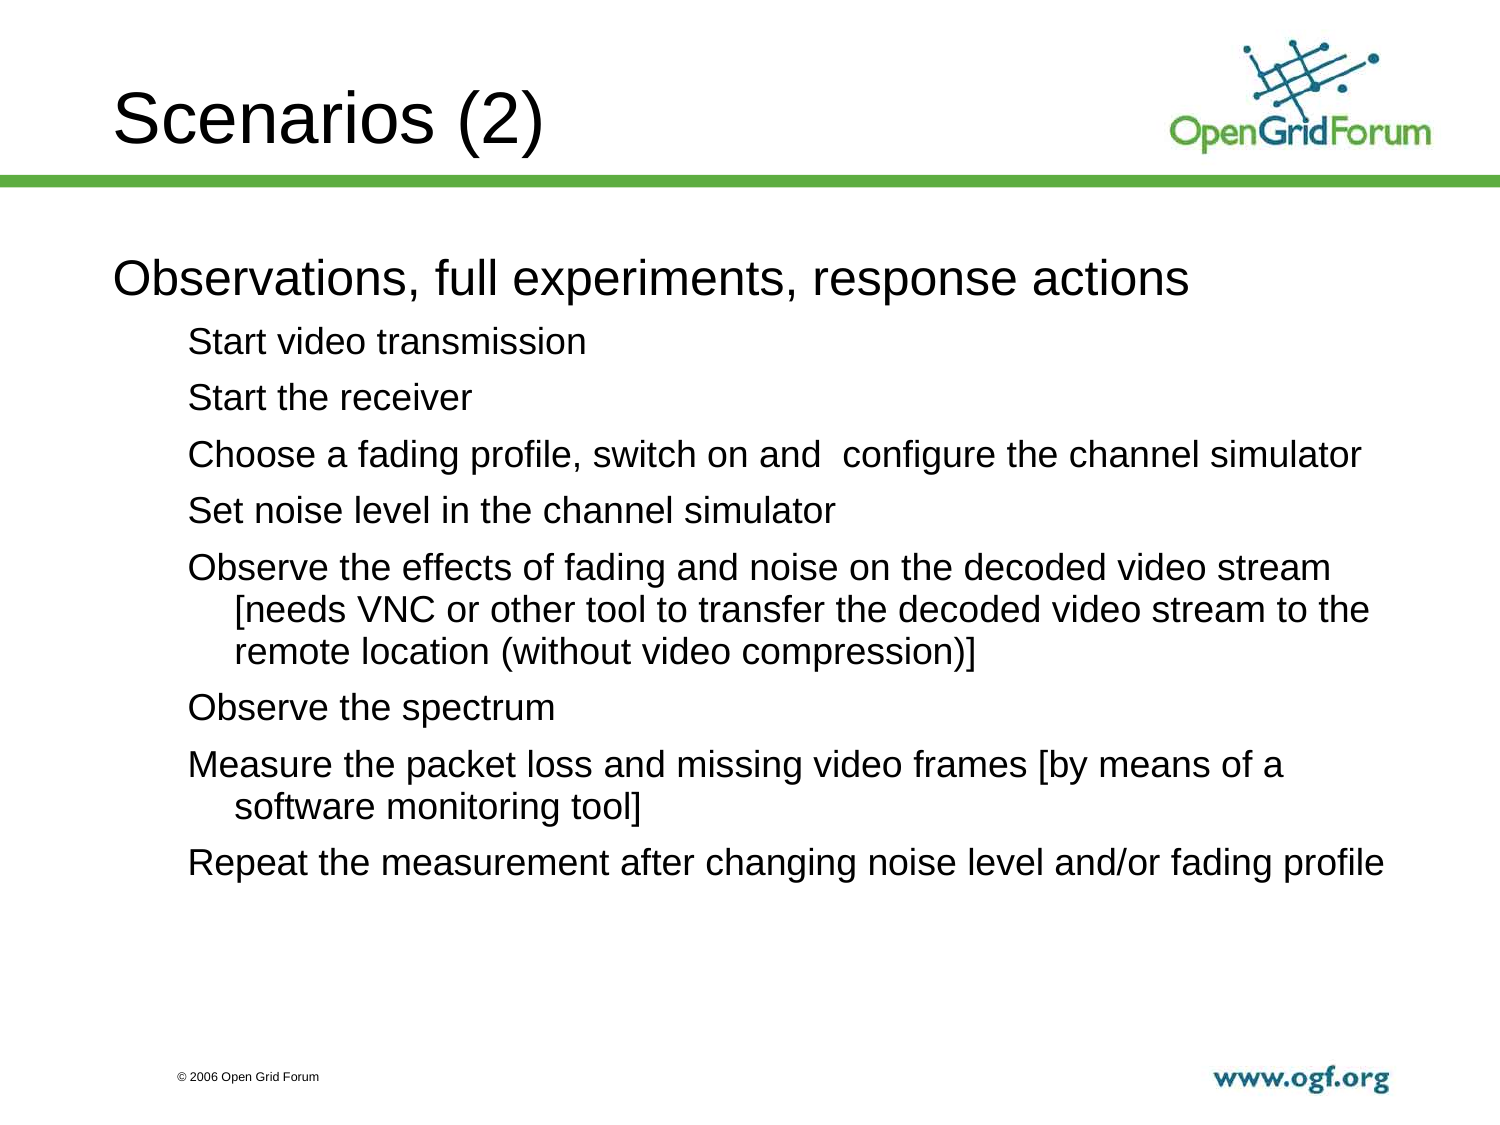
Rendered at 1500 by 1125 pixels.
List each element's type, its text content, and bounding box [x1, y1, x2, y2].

picture [0, 188, 1500, 1125]
title Scenarios (2) [112, 23, 1388, 215]
picture [0, 0, 1500, 174]
list Observations, full experiments, response actions Start video transmission Start the receiver Choose a fading profile, switch on and configure the channel simulator Set noise level in the channel simulator Observe the effects of fading and noise on the decoded video stream [needs VNC or other tool to transfer the decoded video stream to the remote location (without video compression)] Observe the spectrum Measure the packet loss and missing video frames [by means of a software monitoring tool] Repeat the measurement after changing noise level and/or fading profile [112, 249, 1388, 968]
